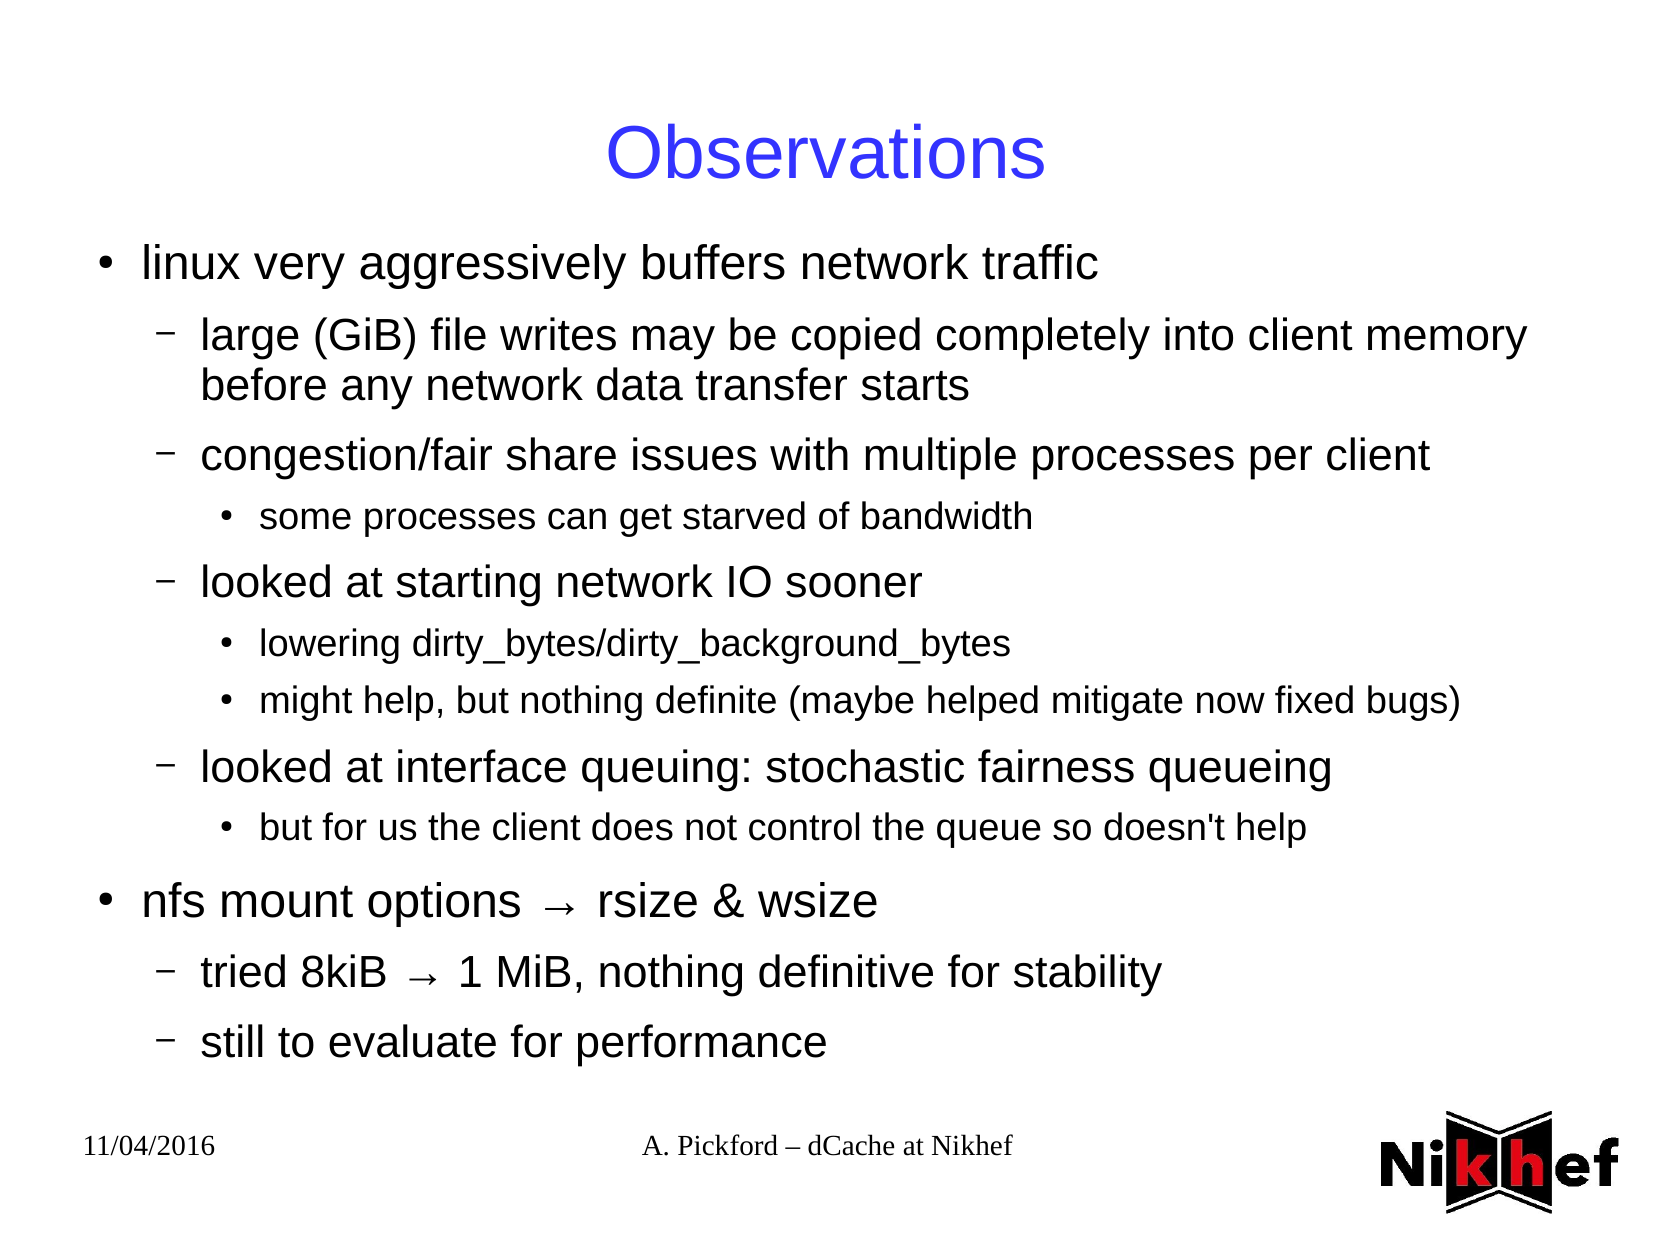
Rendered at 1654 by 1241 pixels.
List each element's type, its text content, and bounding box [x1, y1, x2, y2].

title Observations [82, 49, 1571, 236]
picture [1381, 1110, 1619, 1214]
list linux very aggressively buffers network traffic large (GiB) file writes may be copied completely into client memory before any network data transfer starts congestion/fair share issues with multiple processes per client some processes can get starved of bandwidth looked at starting network IO sooner lowering dirty_bytes/dirty_background_bytes might help, but nothing definite (maybe helped mitigate now fixed bugs) looked at interface queuing: stochastic fairness queueing but for us the client does not control the queue so doesn't help nfs mount options → rsize & wsize tried 8kiB → 1 MiB, nothing definitive for stability still to evaluate for performance [82, 236, 1571, 1075]
